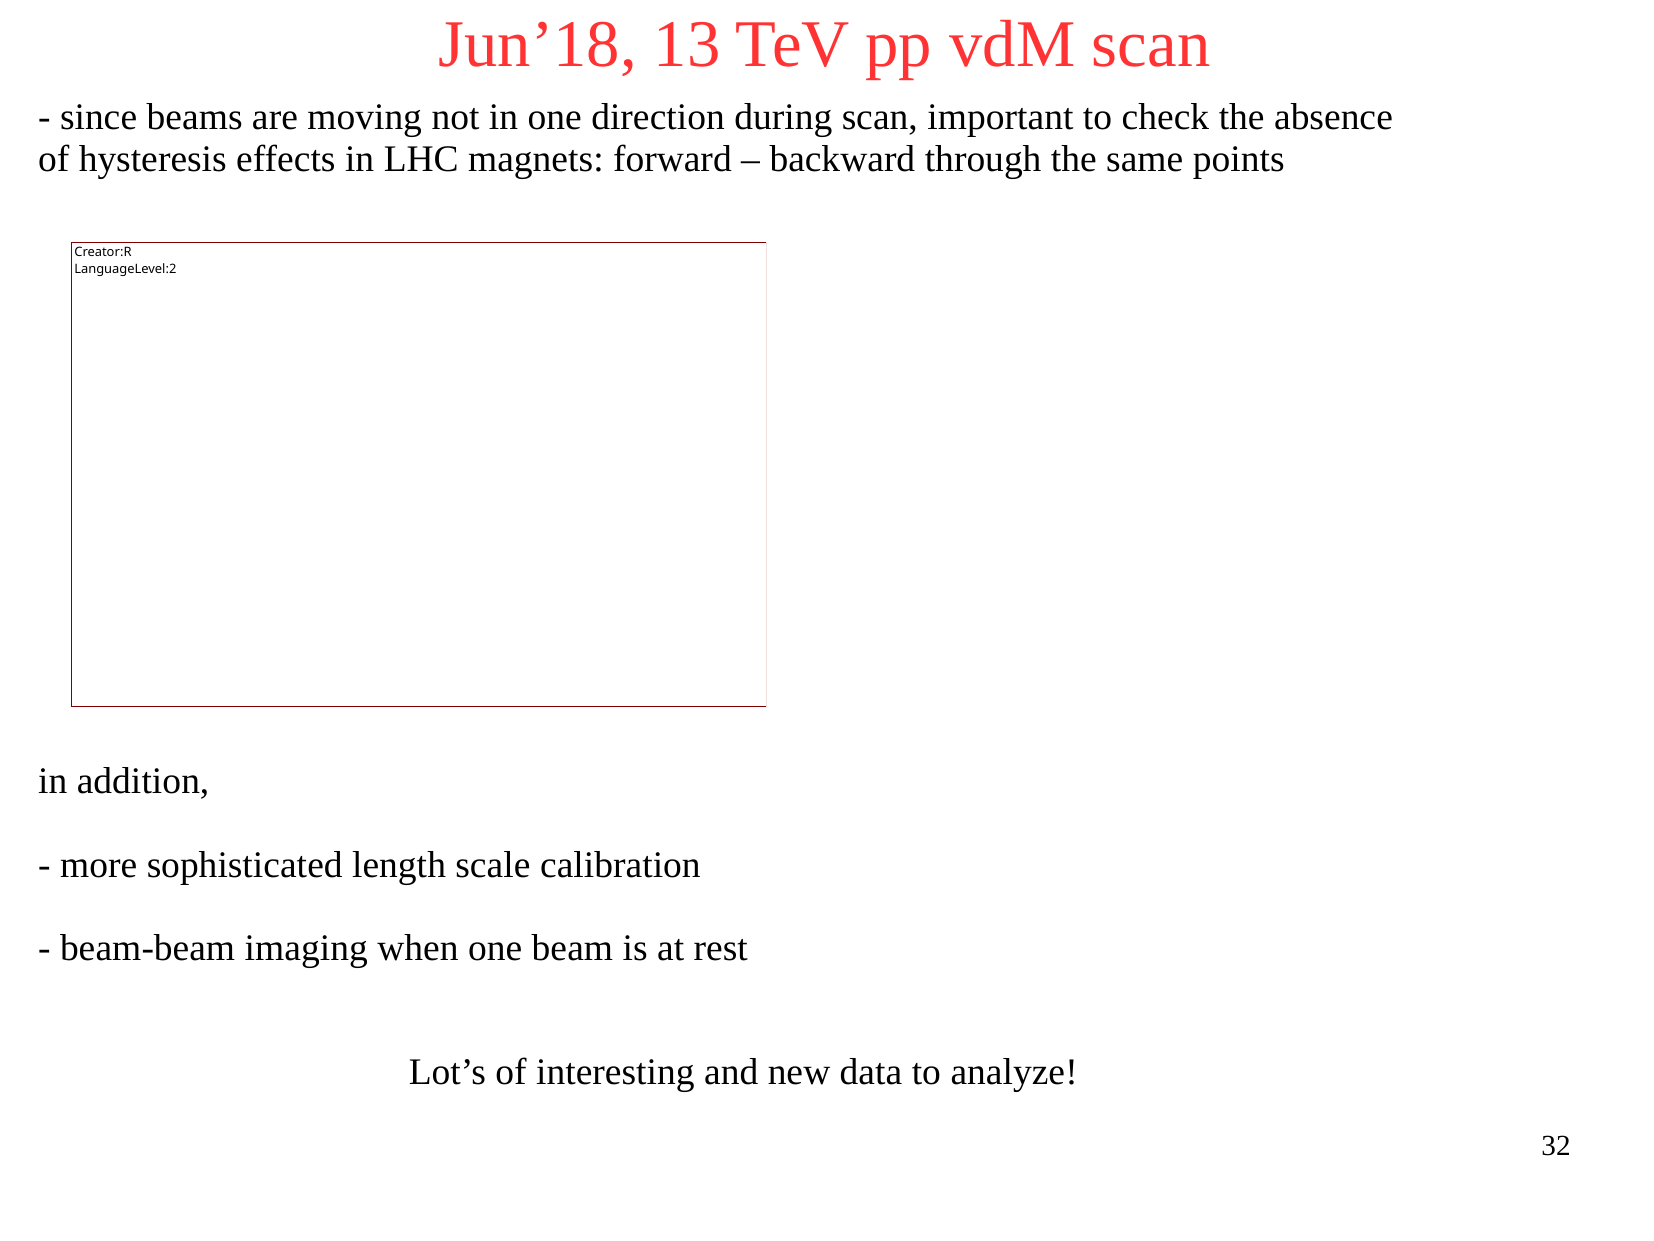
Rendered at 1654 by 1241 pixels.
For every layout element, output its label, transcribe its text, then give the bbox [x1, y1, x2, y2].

text_box - since beams are moving not in one direction during scan, important to check the absence of hysteresis effects in LHC magnets: forward – backward through the same points in addition, - more sophisticated length scale calibration - beam-beam imaging when one beam is at rest Lot’s of interesting and new data to analyze! [23, 88, 1619, 1101]
picture [70, 241, 767, 707]
text_box Jun’18, 13 TeV pp vdM scan [15, 0, 1636, 208]
